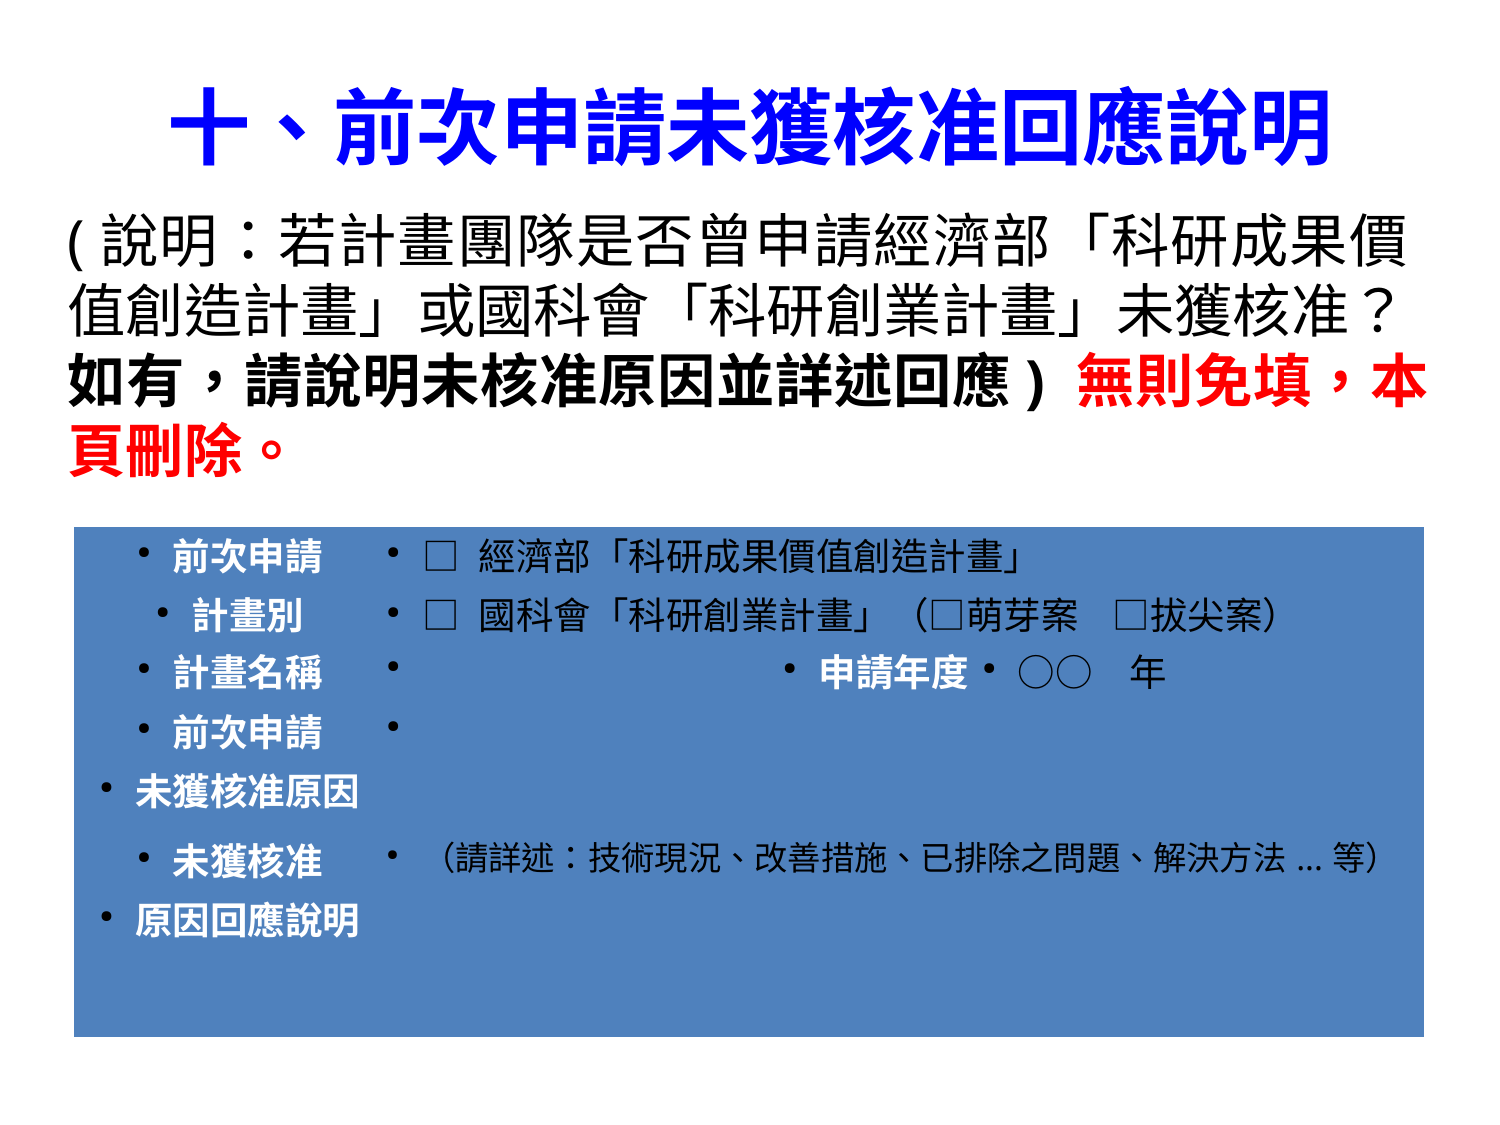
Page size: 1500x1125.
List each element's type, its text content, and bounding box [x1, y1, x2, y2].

table_cell ○○ 年 [971, 643, 1424, 703]
table_cell （請詳述：技術現況、改善措施、已排除之問題、解決方法...等） [387, 832, 1424, 1037]
table_header 前次申請 計畫別 [74, 527, 387, 643]
text_box 十、前次申請未獲核准回應說明 [75, 30, 1426, 196]
table_cell 前次申請 未獲核准原因 [74, 703, 387, 832]
table_cell 申請年度 [781, 643, 971, 703]
table_cell 計畫名稱 [74, 643, 387, 703]
table_cell [387, 703, 1424, 832]
text_box (說明：若計畫團隊是否曾申請經濟部「科研成果價值創造計畫」或國科會「科研創業計畫」未獲核准？如有，請說明未核准原因並詳述回應) 無則免填，本頁刪除。 [52, 196, 1445, 495]
table_cell [387, 643, 781, 703]
table_header □ 經濟部「科研成果價值創造計畫」 □ 國科會「科研創業計畫」（□萌芽案 □拔尖案） [387, 527, 1424, 643]
table_cell 未獲核准 原因回應說明 [74, 832, 387, 1037]
